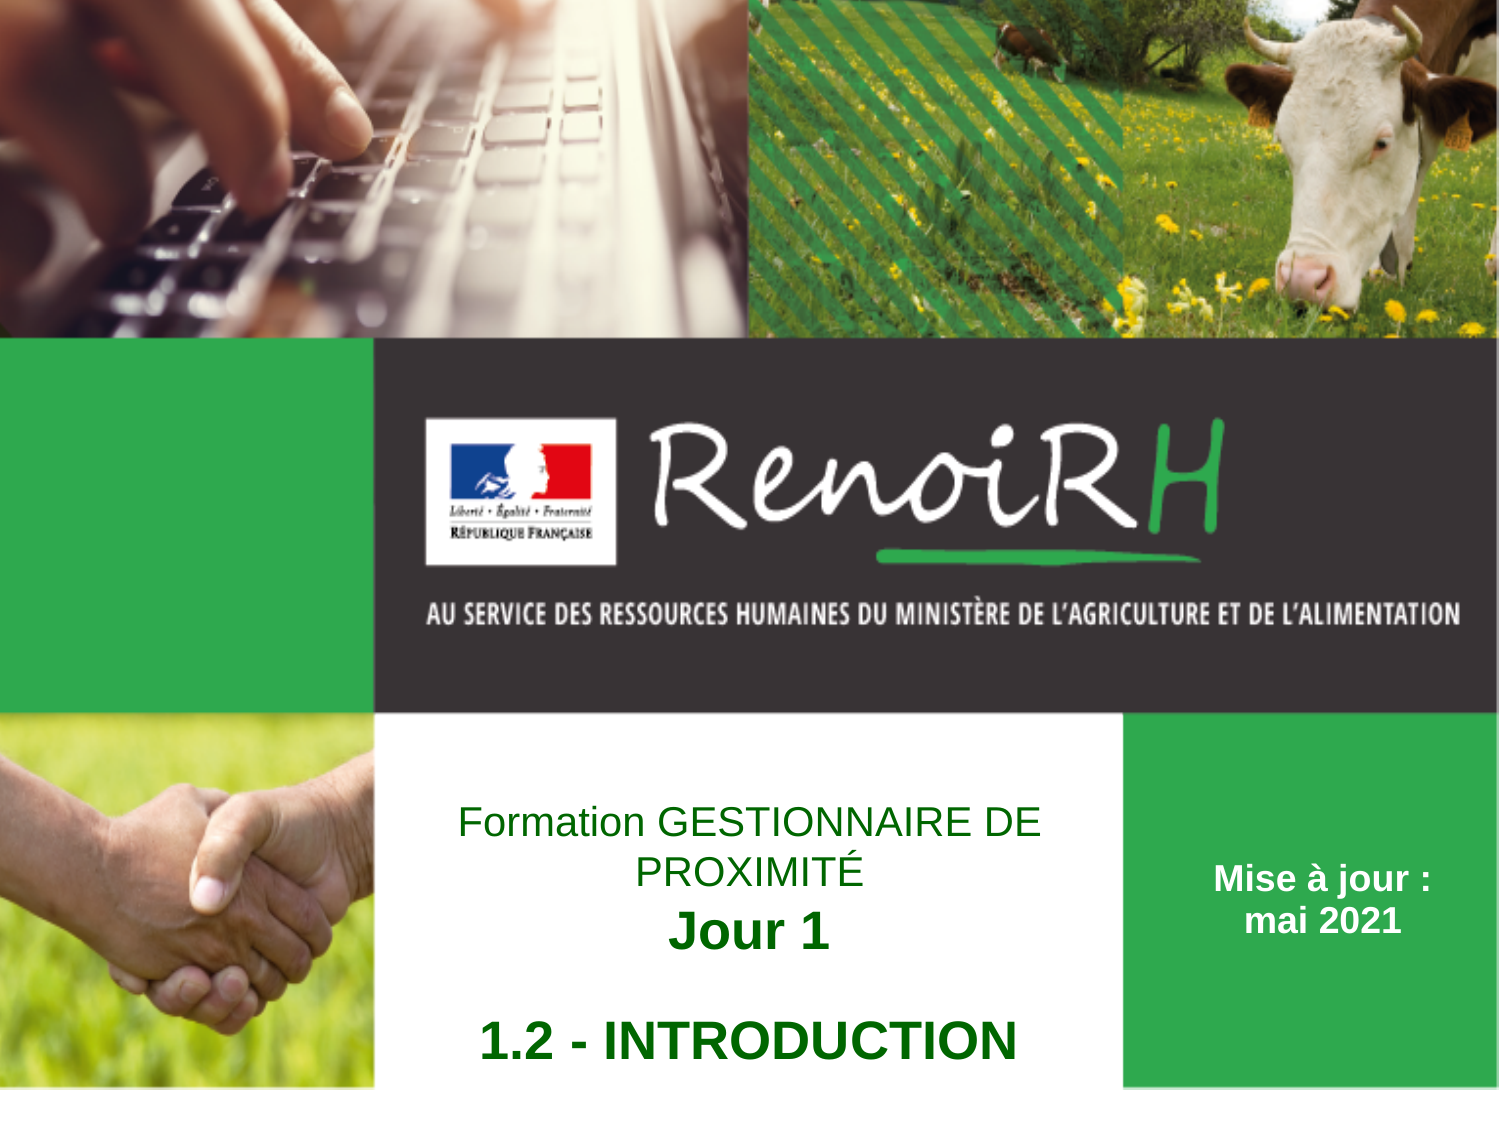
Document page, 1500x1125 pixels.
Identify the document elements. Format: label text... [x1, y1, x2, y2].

picture [0, 0, 1499, 1090]
text_box Formation GESTIONNAIRE DE PROXIMITÉ Jour 1 1.2 - INTRODUCTION [377, 748, 1122, 1117]
text_box Mise à jour : mai 2021 [1169, 850, 1477, 957]
